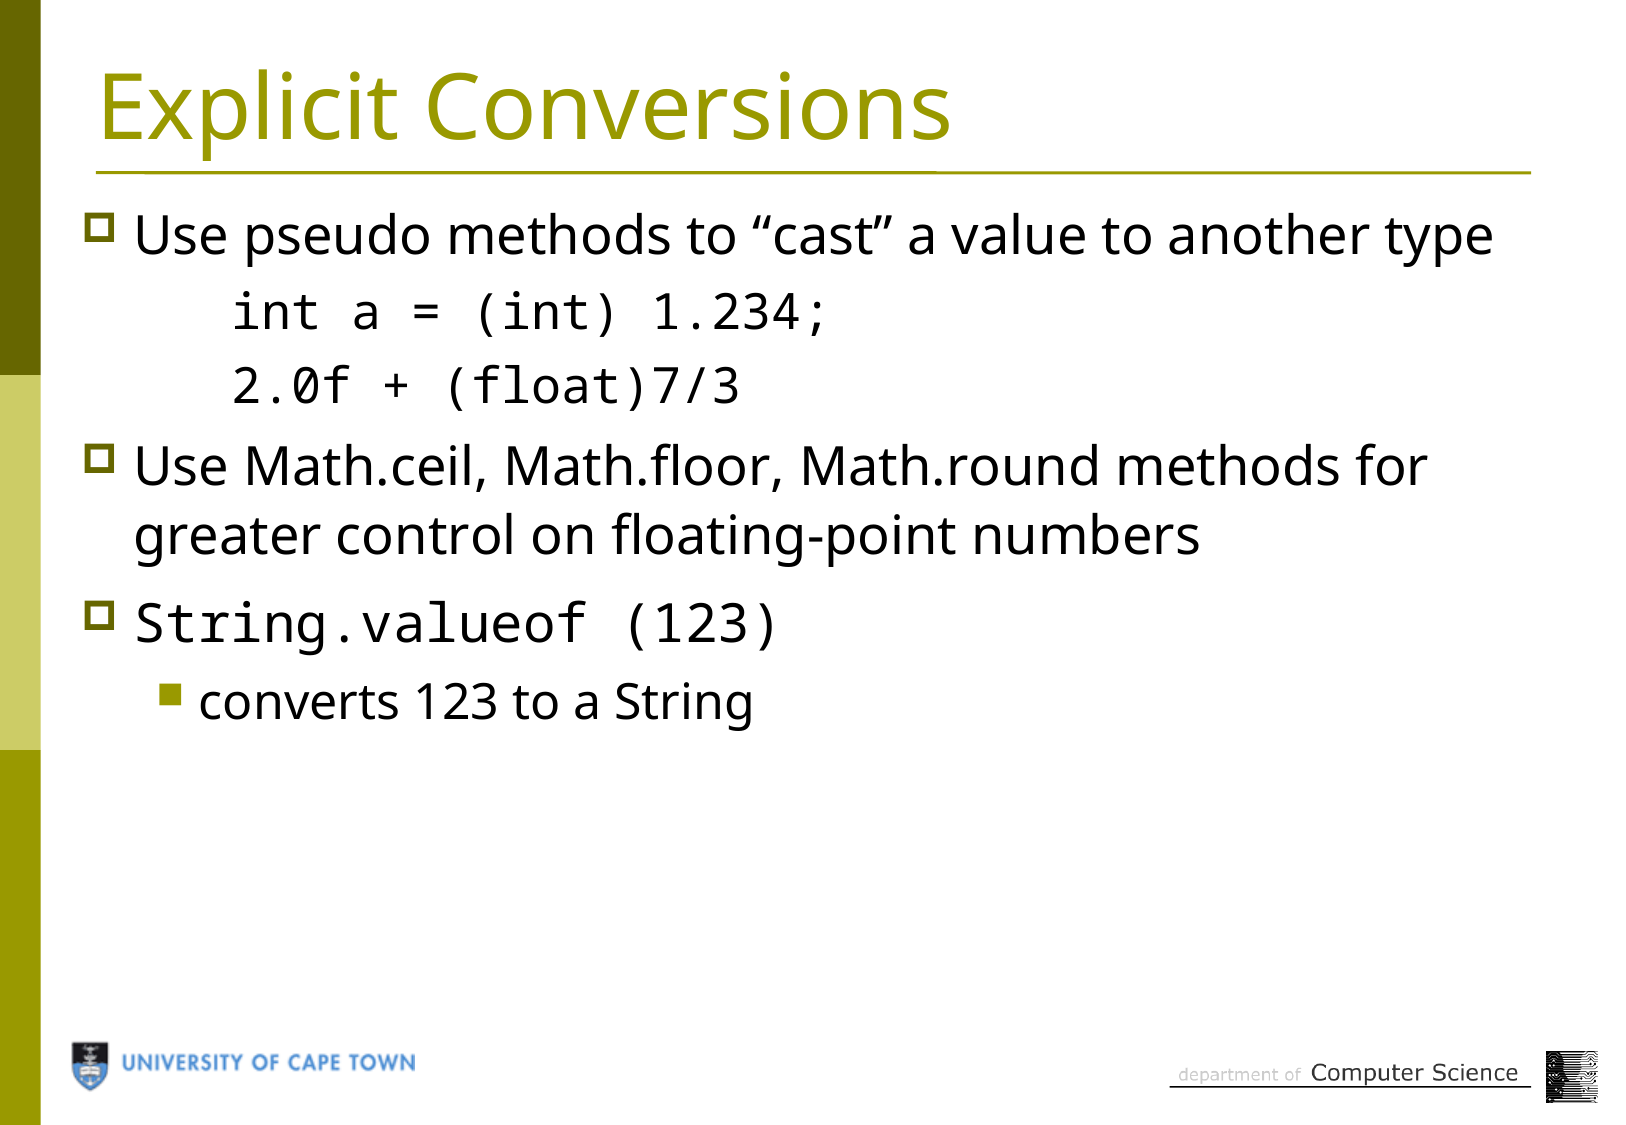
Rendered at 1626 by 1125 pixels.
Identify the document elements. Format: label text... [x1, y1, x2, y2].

picture [61, 1024, 415, 1103]
title Explicit Conversions [81, 37, 1543, 180]
text_box Use pseudo methods to “cast” a value to another type int a = (int) 1.234; 2.0f + (float)7/3 Use Math.ceil, Math.floor, Math.round methods for greater control on floating-point numbers String.valueof (123) converts 123 to a String [81, 196, 1543, 1006]
picture [1546, 1051, 1598, 1103]
picture [1169, 1043, 1532, 1091]
